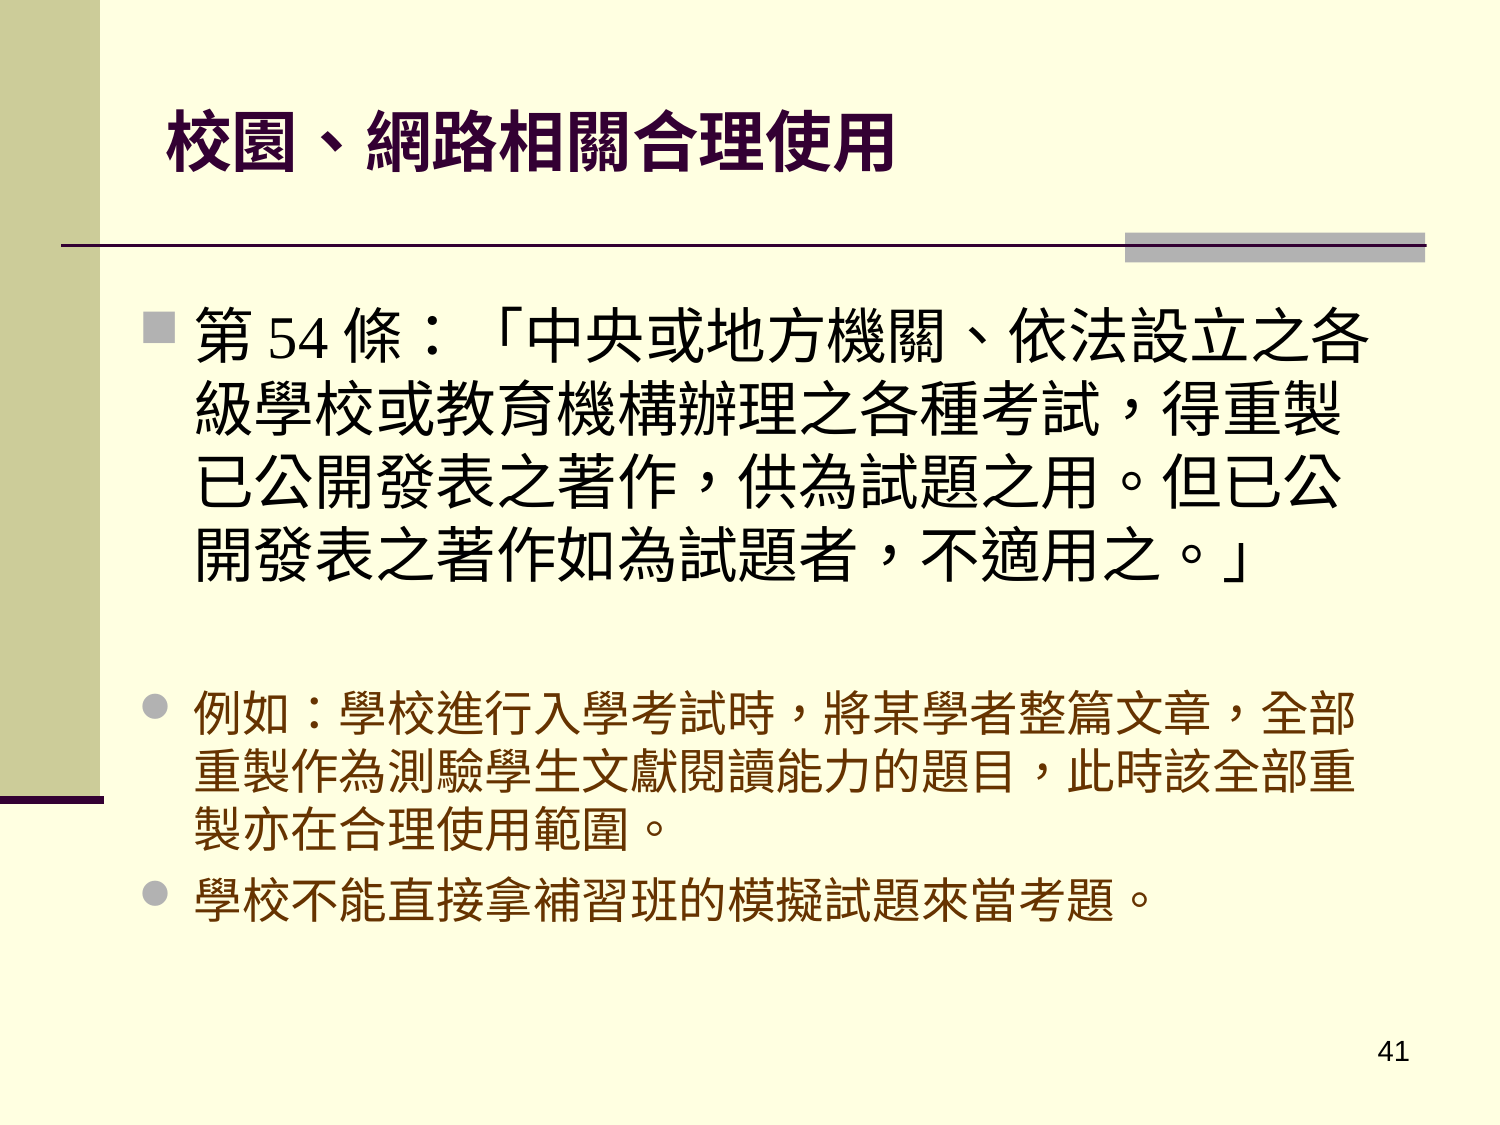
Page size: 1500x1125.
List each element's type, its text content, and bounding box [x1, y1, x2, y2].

text_box <編號> [1074, 1024, 1426, 1103]
list 第54條：「中央或地方機關、依法設立之各級學校或教育機構辦理之各種考試，得重製已公開發表之著作，供為試題之用。但已公開發表之著作如為試題者，不適用之。」 例如：學校進行入學考試時，將某學者整篇文章，全部重製作為測驗學生文獻閱讀能力的題目，此時該全部重製亦在合理使用範圍。 學校不能直接拿補習班的模擬試題來當考題。 [123, 290, 1412, 941]
title 校園、網路相關合理使用 [150, 45, 1426, 234]
